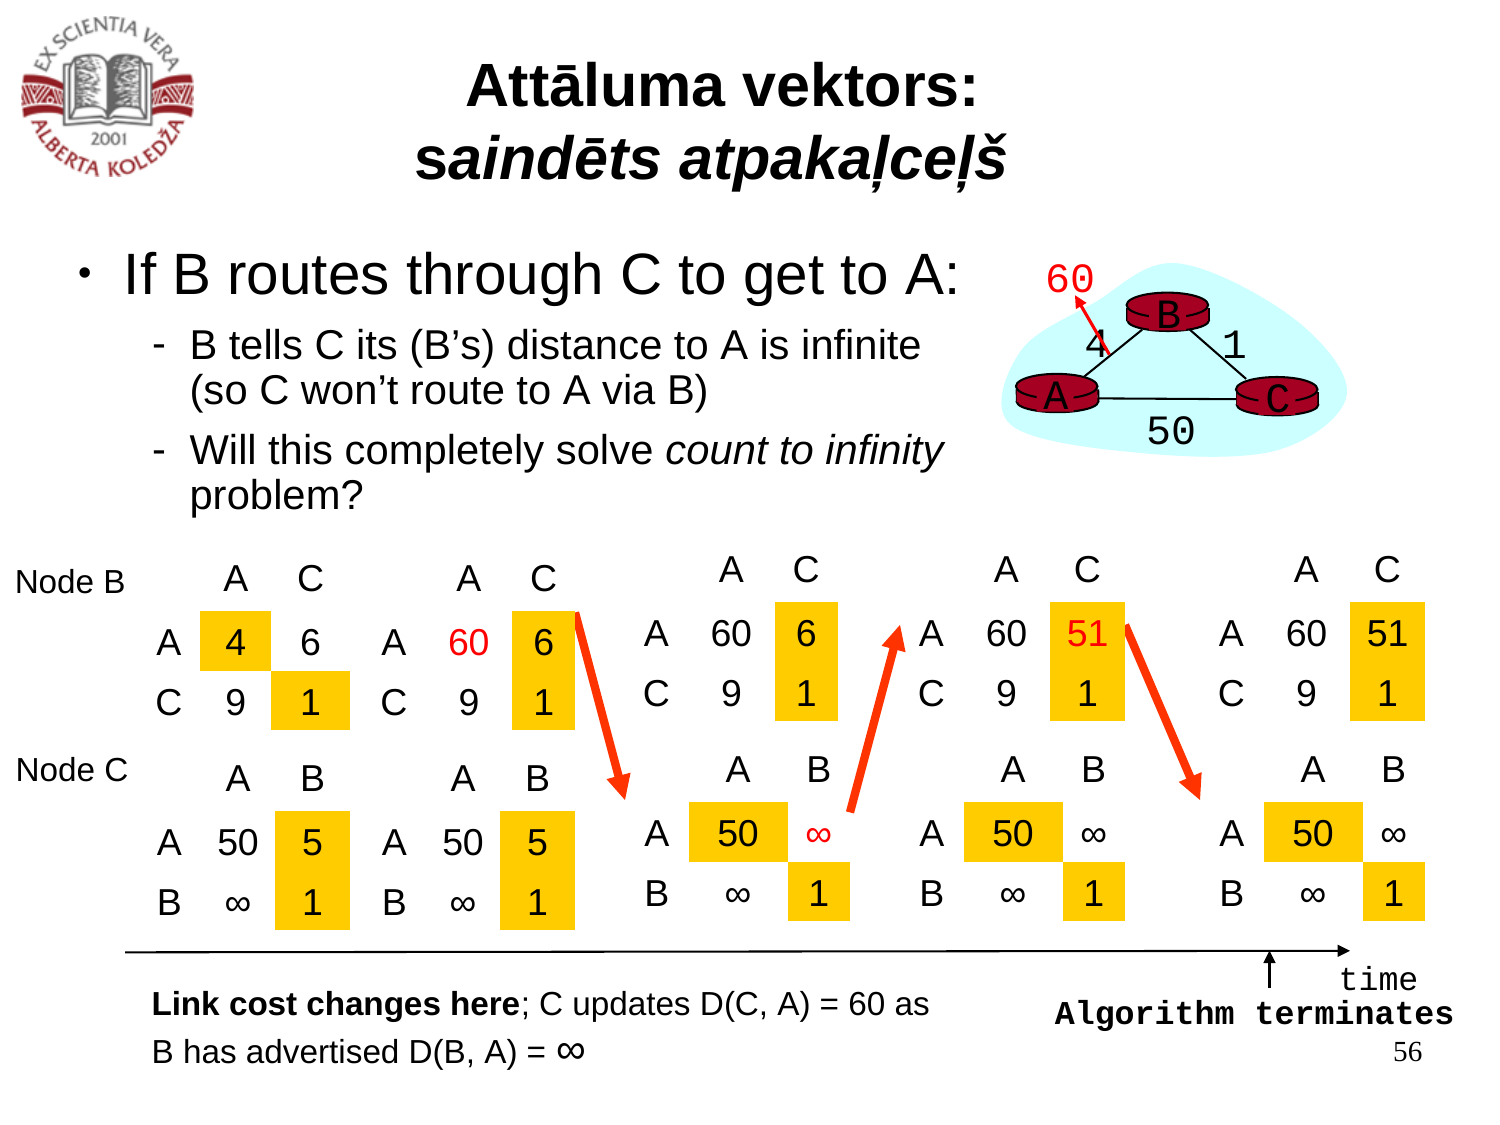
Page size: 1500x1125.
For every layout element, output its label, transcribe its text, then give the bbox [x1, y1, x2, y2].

table_cell C [362, 671, 425, 730]
text_box 4 [1069, 308, 1125, 374]
table_header A [201, 746, 275, 811]
table_header [362, 546, 425, 611]
table_cell 1 [1363, 862, 1425, 921]
text_box 50 [1131, 395, 1211, 461]
table_cell 51 [1050, 602, 1125, 662]
table_cell B [137, 871, 201, 930]
table_header A [200, 546, 271, 611]
table_header A [964, 737, 1063, 802]
table_cell A [137, 611, 200, 671]
table_header A [688, 538, 775, 602]
table_cell 1 [788, 862, 850, 921]
table_cell A [137, 811, 201, 871]
text_box 60 [1030, 243, 1111, 309]
table_header A [425, 546, 512, 611]
table_cell 6 [775, 602, 838, 662]
table_cell 5 [275, 811, 350, 871]
table_cell ∞ [1363, 802, 1425, 862]
table_header B [1363, 737, 1425, 802]
table_header A [426, 746, 500, 811]
table_cell A [900, 602, 963, 662]
table_cell 1 [1050, 662, 1125, 721]
table_header [900, 737, 964, 802]
table_cell 9 [1263, 662, 1350, 721]
table_cell 60 [1263, 602, 1350, 662]
table_cell 9 [688, 662, 775, 721]
text_box Link cost changes here; C updates D(C, A) = 60 as B has advertised D(B, A) = ∞ [136, 974, 955, 1080]
table_header C [1050, 538, 1125, 602]
table_header [1200, 737, 1264, 802]
text_box Node C [0, 741, 144, 796]
table_cell 51 [1350, 602, 1425, 662]
table_cell A [362, 811, 426, 871]
table_cell 9 [200, 671, 271, 730]
table_cell ∞ [1264, 862, 1363, 921]
table_cell 9 [963, 662, 1050, 721]
table_cell 9 [425, 671, 512, 730]
table_cell 50 [964, 802, 1063, 862]
table_header A [689, 737, 788, 802]
table_cell C [625, 662, 688, 721]
text_box <skaitlis> [1087, 1039, 1438, 1101]
text_box C [1250, 363, 1306, 430]
table_header [900, 538, 963, 602]
table_cell A [900, 802, 964, 862]
table_cell 1 [275, 871, 350, 930]
table_cell C [900, 662, 963, 721]
table_cell B [625, 862, 689, 921]
text_box B [1141, 279, 1196, 345]
table_header A [963, 538, 1050, 602]
title Attāluma vektors: saindēts atpakaļceļš [50, 37, 1374, 200]
text_box A [1028, 360, 1084, 426]
text_box time [1323, 949, 1434, 983]
table_header B [788, 737, 850, 802]
table_cell A [625, 602, 688, 662]
table_cell 1 [1063, 862, 1125, 921]
table_cell C [137, 671, 200, 730]
table_header C [512, 546, 575, 611]
text_box Algorithm terminates [1039, 983, 1470, 1039]
table_cell 5 [500, 811, 575, 871]
table_cell 6 [271, 611, 350, 671]
table_cell 60 [963, 602, 1050, 662]
table_header [625, 737, 689, 802]
table_cell ∞ [1063, 802, 1125, 862]
table_cell 60 [688, 602, 775, 662]
table_cell 1 [500, 871, 575, 930]
text_box If B routes through C to get to A: B tells C its (B’s) distance to A is infinite (so C won’t route to A via B) Will this completely solve count to infinity problem? [62, 237, 1000, 538]
picture [21, 16, 194, 177]
table_header C [271, 546, 350, 611]
table_header B [275, 746, 350, 811]
table_cell 1 [271, 671, 350, 730]
table_cell C [1200, 662, 1263, 721]
table_header C [1350, 538, 1425, 602]
table_cell B [900, 862, 964, 921]
table_cell ∞ [788, 802, 850, 862]
table_header [1200, 538, 1263, 602]
table_header [137, 746, 201, 811]
table_header B [500, 746, 575, 811]
text_box 4 [1089, 338, 1099, 348]
table_cell 50 [1264, 802, 1363, 862]
text_box Node B [0, 553, 137, 608]
table_cell ∞ [689, 862, 788, 921]
table_cell ∞ [201, 871, 275, 930]
table_header [137, 546, 200, 611]
table_header C [775, 538, 838, 602]
table_cell 50 [426, 811, 500, 871]
table_cell 60 [425, 611, 512, 671]
table_header A [1263, 538, 1350, 602]
text_box 1 [1207, 309, 1262, 375]
table_cell 6 [512, 611, 575, 671]
table_cell ∞ [964, 862, 1063, 921]
table_cell B [362, 871, 426, 930]
table_cell A [1200, 602, 1263, 662]
table_cell A [625, 802, 689, 862]
table_cell 1 [1350, 662, 1425, 721]
table_header A [1264, 737, 1363, 802]
table_header B [1063, 737, 1125, 802]
table_cell A [1200, 802, 1264, 862]
table_cell B [1200, 862, 1264, 921]
text_box [1001, 263, 1348, 457]
table_cell 50 [201, 811, 275, 871]
table_cell ∞ [426, 871, 500, 930]
table_cell 1 [512, 671, 575, 730]
table_cell 1 [775, 662, 838, 721]
table_header [625, 538, 688, 602]
table_cell A [362, 611, 425, 671]
table_cell 4 [200, 611, 271, 671]
table_cell 50 [689, 802, 788, 862]
table_header [362, 746, 426, 811]
